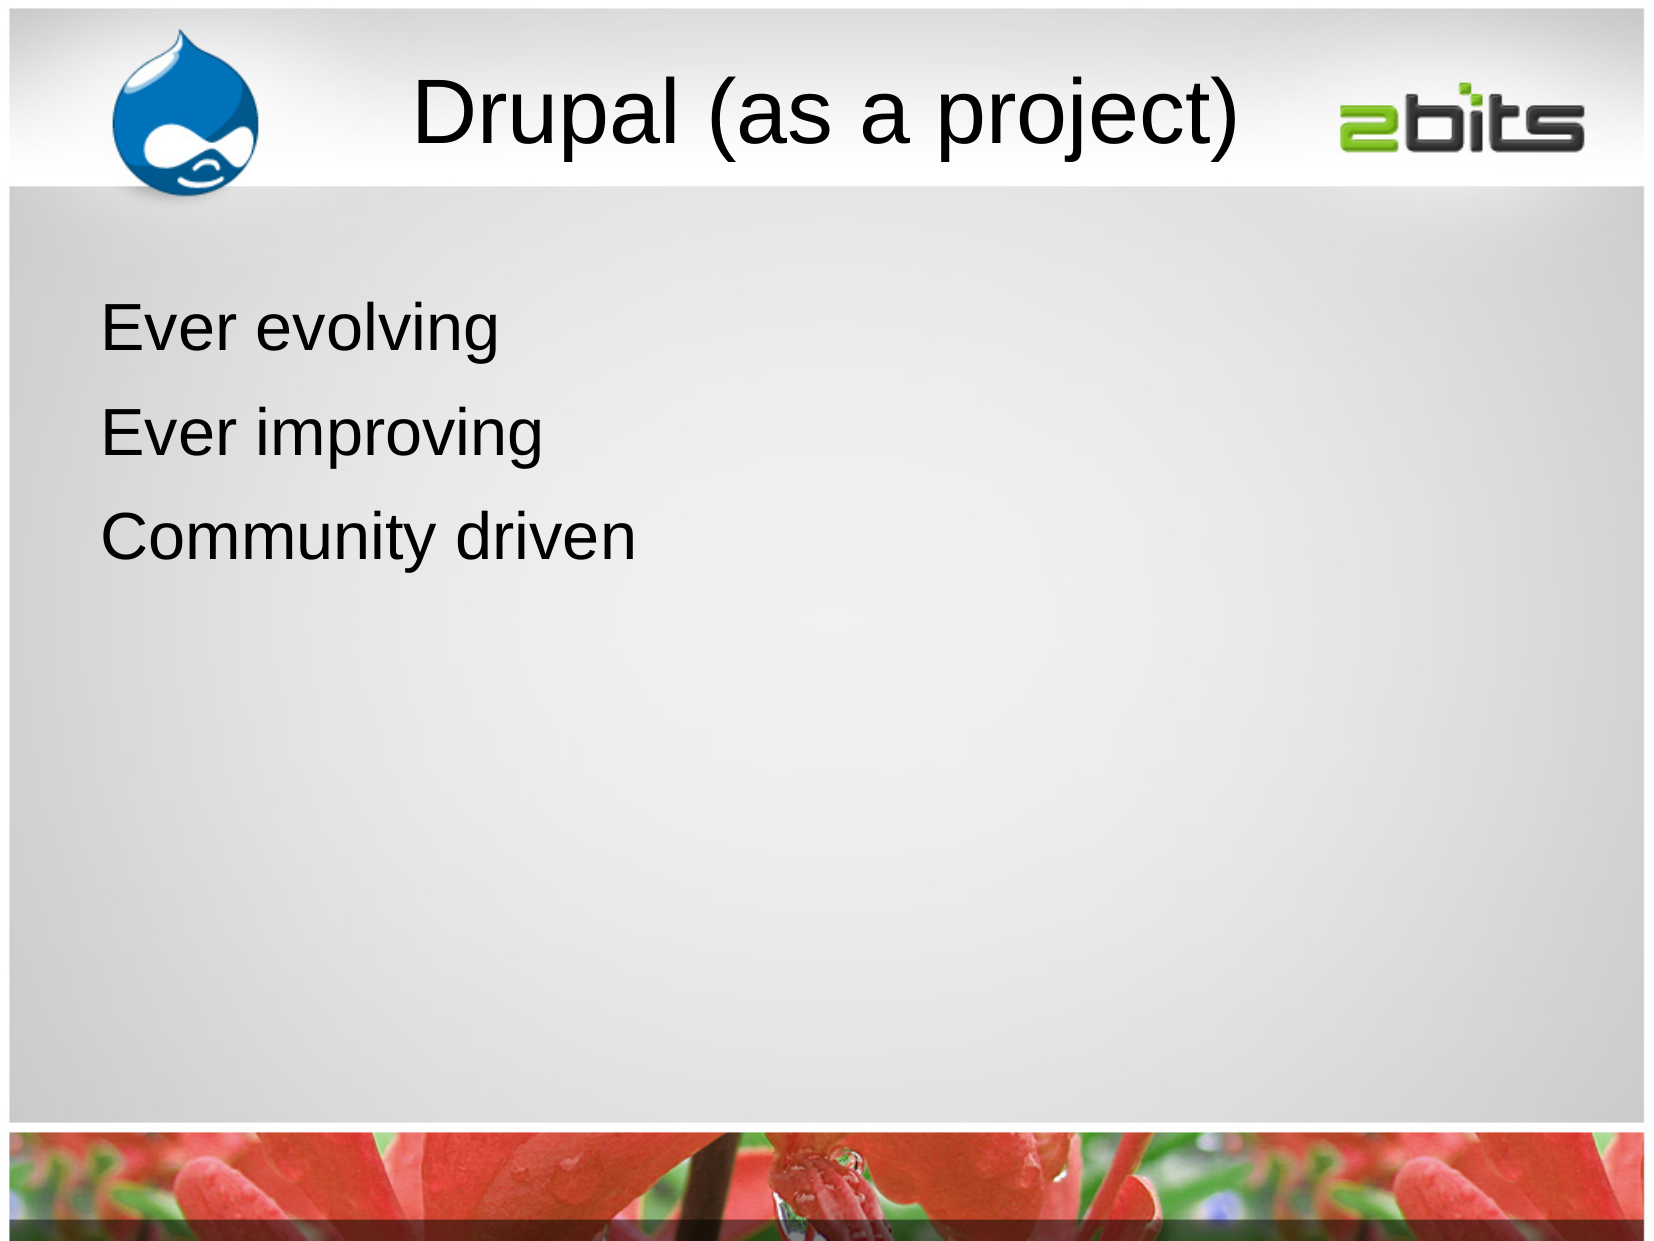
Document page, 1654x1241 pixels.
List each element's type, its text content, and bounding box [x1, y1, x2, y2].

picture [0, 0, 1654, 1241]
title Drupal (as a project) [82, 15, 1571, 208]
list Ever evolving Ever improving Community driven [82, 290, 1571, 1094]
